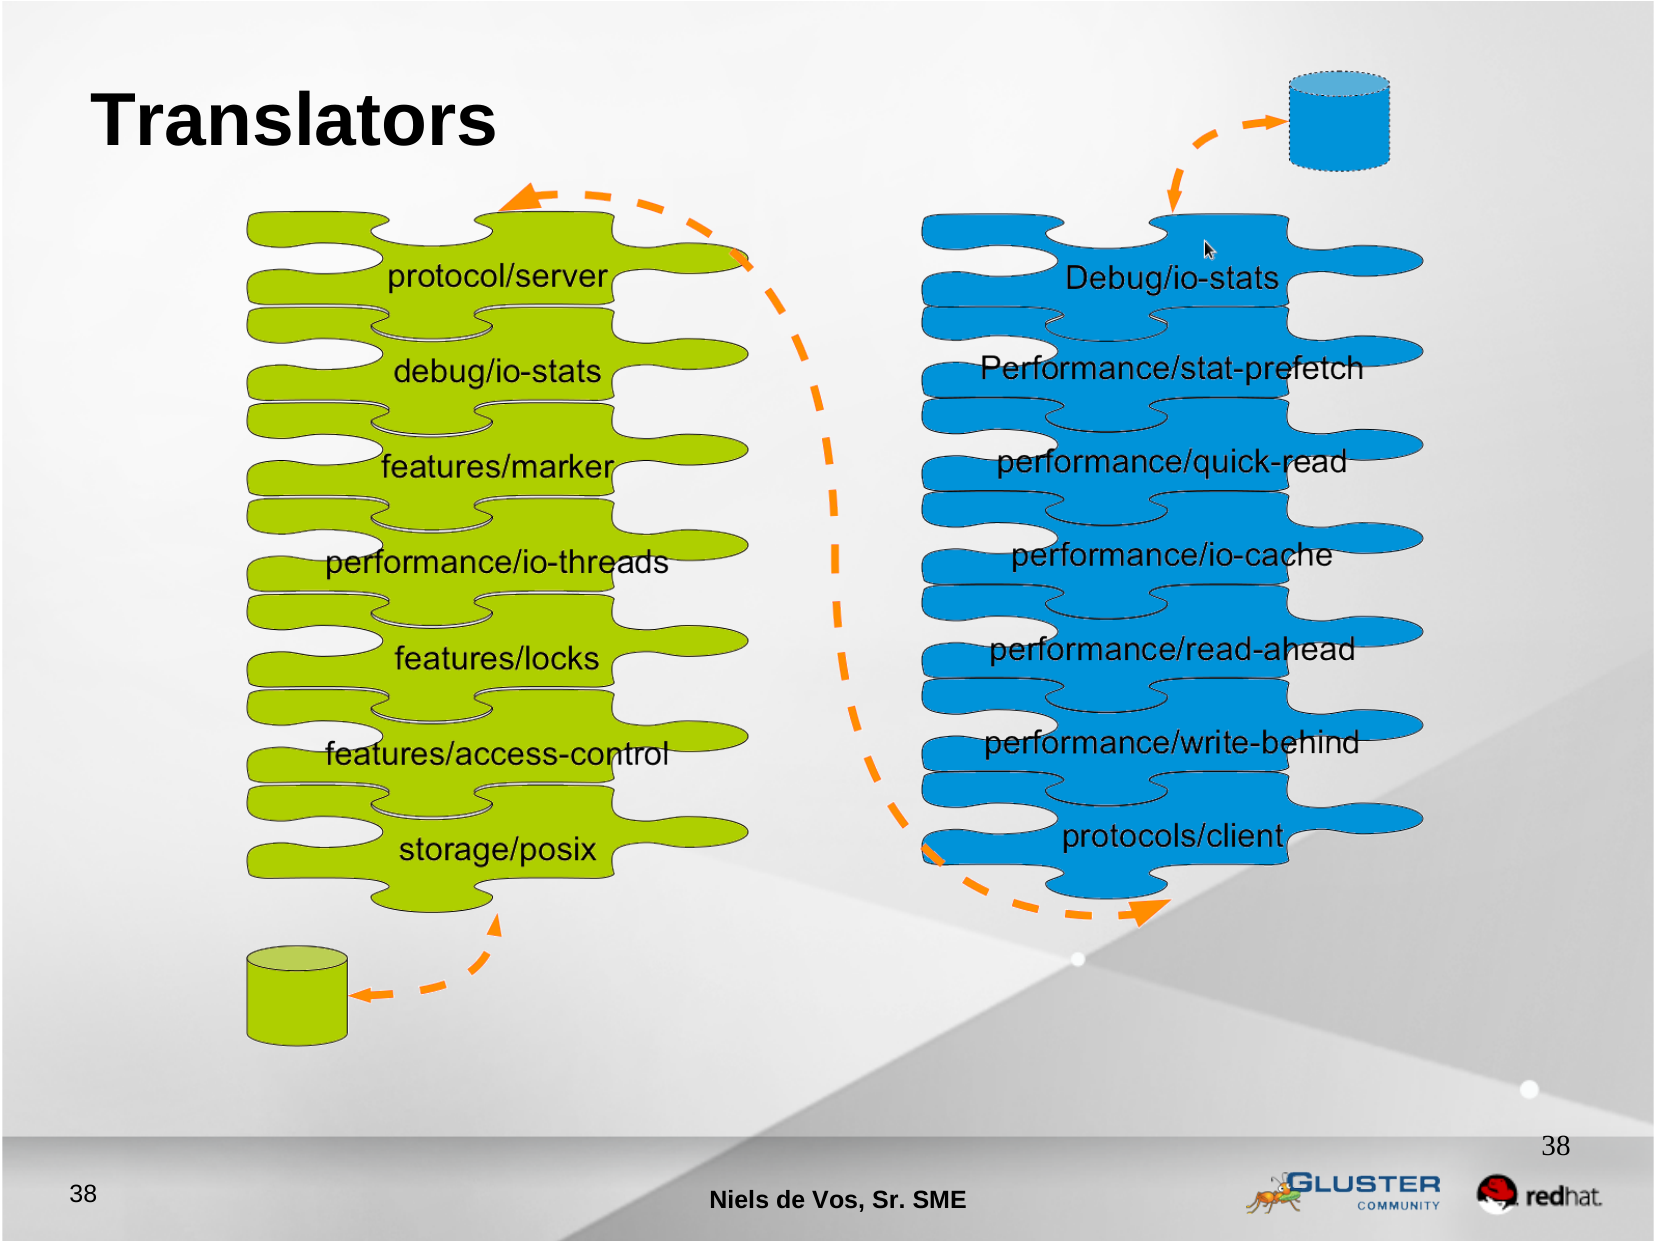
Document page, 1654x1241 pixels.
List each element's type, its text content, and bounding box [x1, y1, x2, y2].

picture [2, 1, 1654, 1241]
title Translators [90, 15, 1579, 223]
